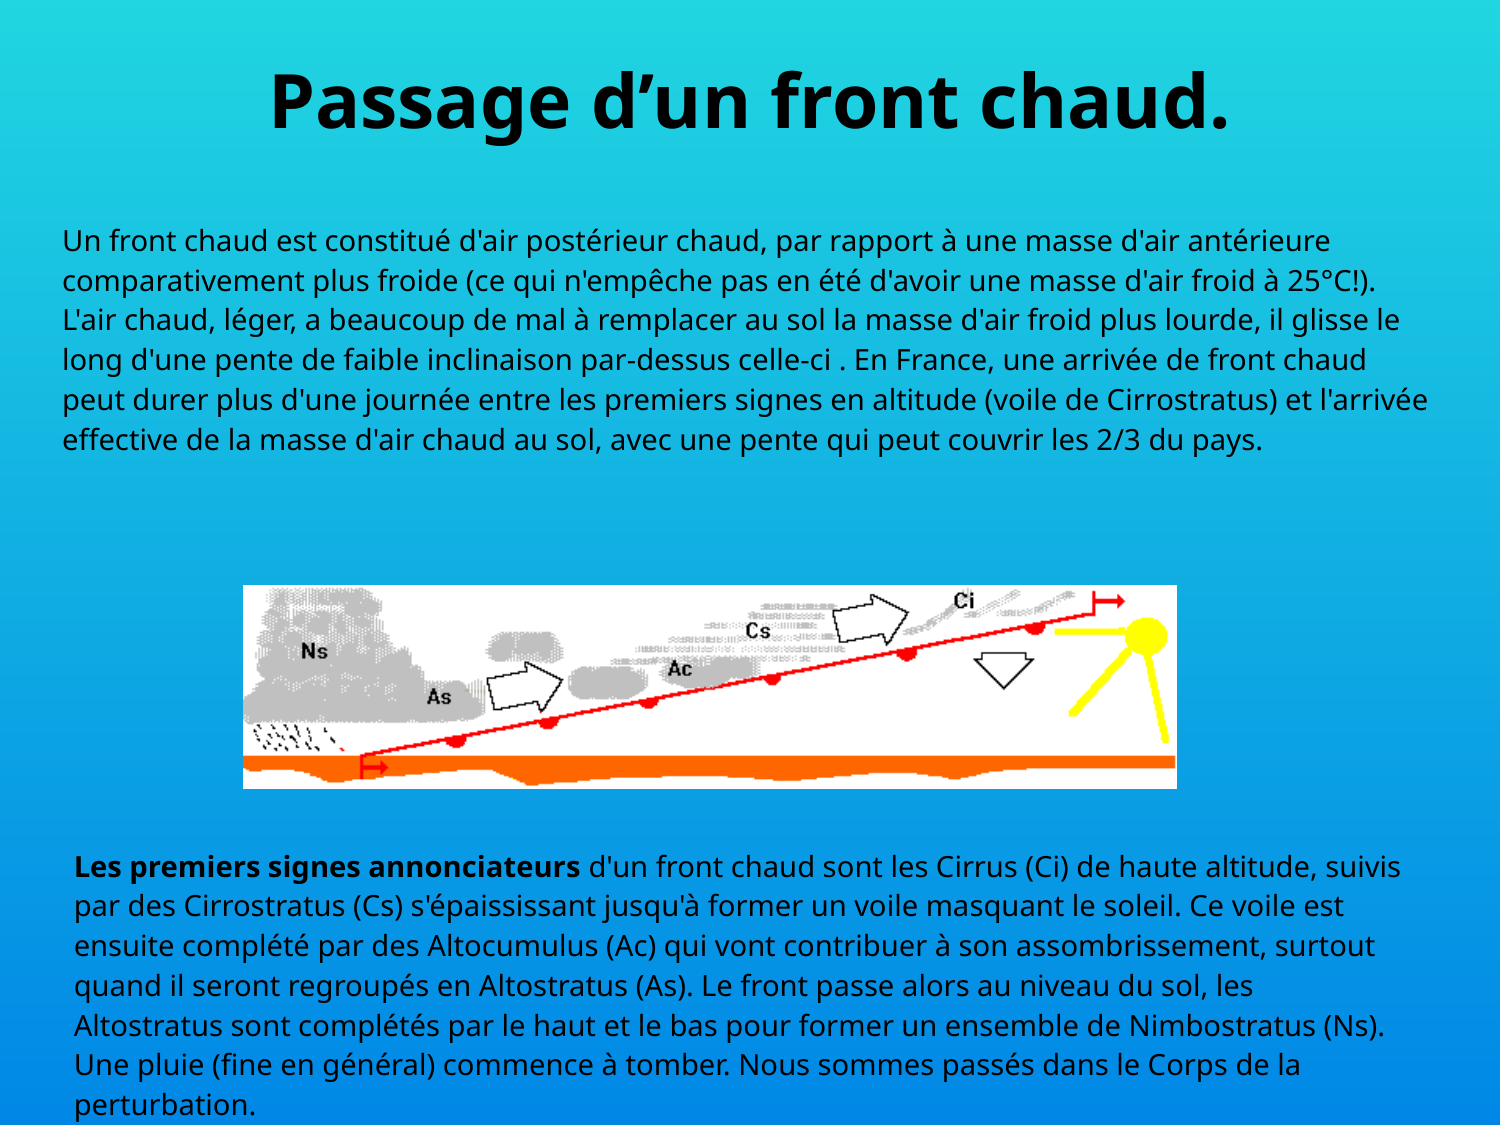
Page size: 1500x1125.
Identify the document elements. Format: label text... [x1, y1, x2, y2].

picture [244, 586, 1176, 788]
text_box Un front chaud est constitué d'air postérieur chaud, par rapport à une masse d'air antérieure comparativement plus froide (ce qui n'empêche pas en été d'avoir une masse d'air froid à 25°C!). L'air chaud, léger, a beaucoup de mal à remplacer au sol la masse d'air froid plus lourde, il glisse le long d'une pente de faible inclinaison par-dessus celle-ci . En France, une arrivée de front chaud peut durer plus d'une journée entre les premiers signes en altitude (voile de Cirrostratus) et l'arrivée effective de la masse d'air chaud au sol, avec une pente qui peut couvrir les 2/3 du pays. [47, 212, 1453, 510]
text_box Les premiers signes annonciateurs d'un front chaud sont les Cirrus (Ci) de haute altitude, suivis par des Cirrostratus (Cs) s'épaississant jusqu'à former un voile masquant le soleil. Ce voile est ensuite complété par des Altocumulus (Ac) qui vont contribuer à son assombrissement, surtout quand il seront regroupés en Altostratus (As). Le front passe alors au niveau du sol, les Altostratus sont complétés par le haut et le bas pour former un ensemble de Nimbostratus (Ns). Une pluie (fine en général) commence à tomber. Nous sommes passés dans le Corps de la perturbation. [59, 838, 1418, 1101]
title Passage d’un front chaud. [75, 45, 1425, 154]
